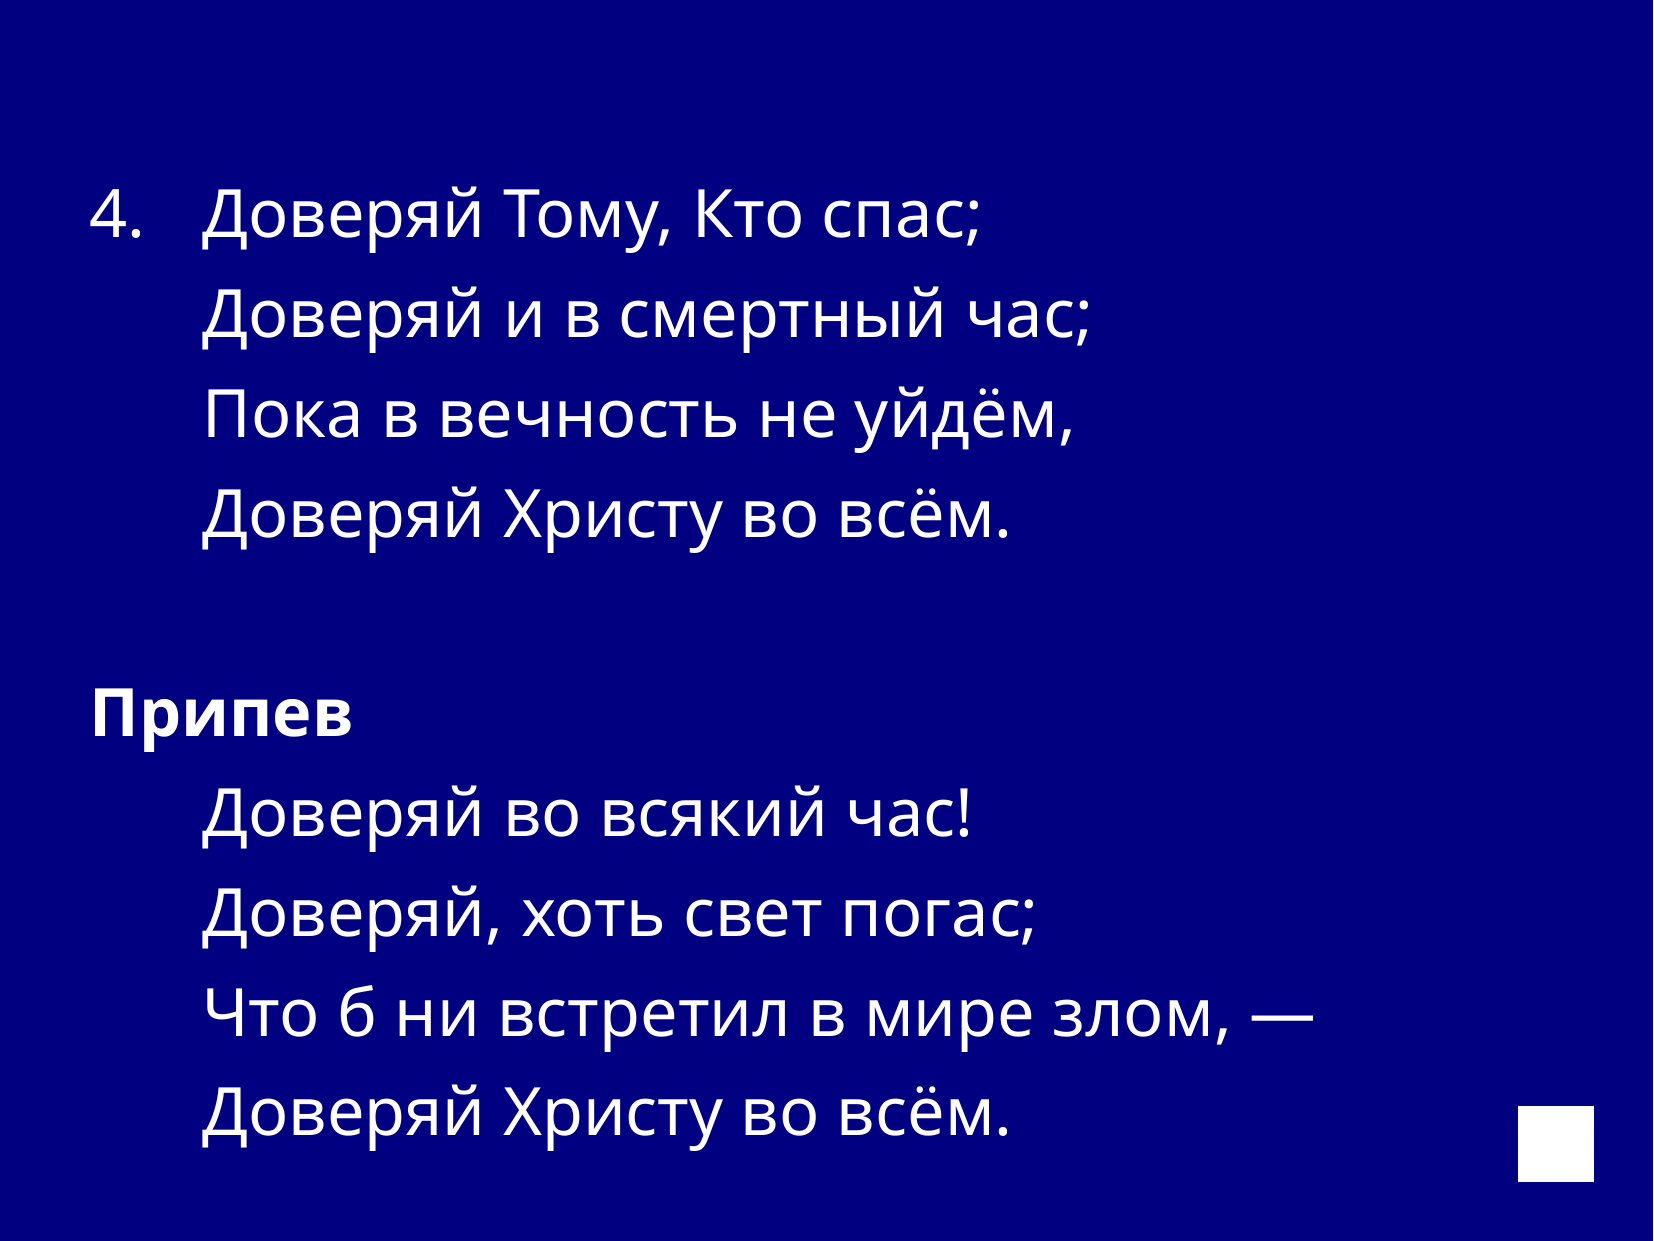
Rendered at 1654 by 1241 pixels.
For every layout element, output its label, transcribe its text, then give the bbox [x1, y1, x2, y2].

text_box [1518, 1106, 1594, 1182]
text_box 4. Доверяй Тому, Кто спас; Доверяй и в смертный час; Пока в вечность не уйдём, Доверяй Христу во всём. Припев Доверяй во всякий час! Доверяй, хоть свет погас; Что б ни встретил в мире злом, — Доверяй Христу во всём. [75, 150, 1576, 1163]
